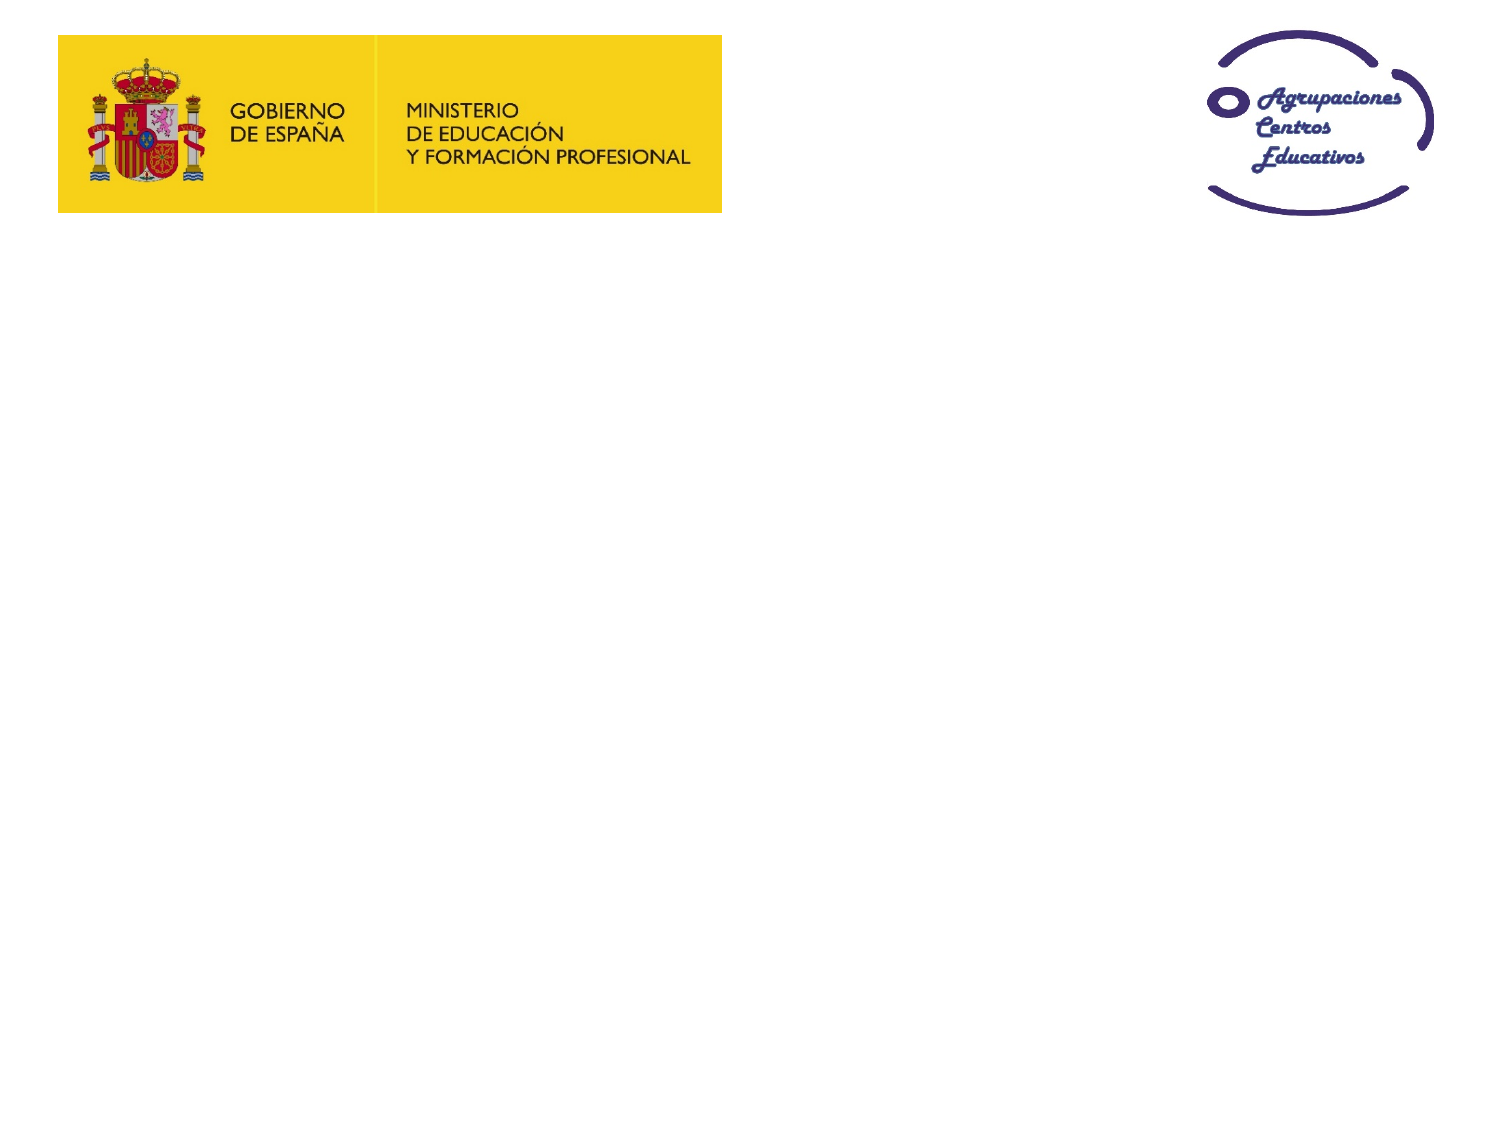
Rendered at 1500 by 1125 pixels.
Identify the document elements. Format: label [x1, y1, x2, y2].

picture [58, 35, 722, 213]
picture [1207, 26, 1434, 220]
